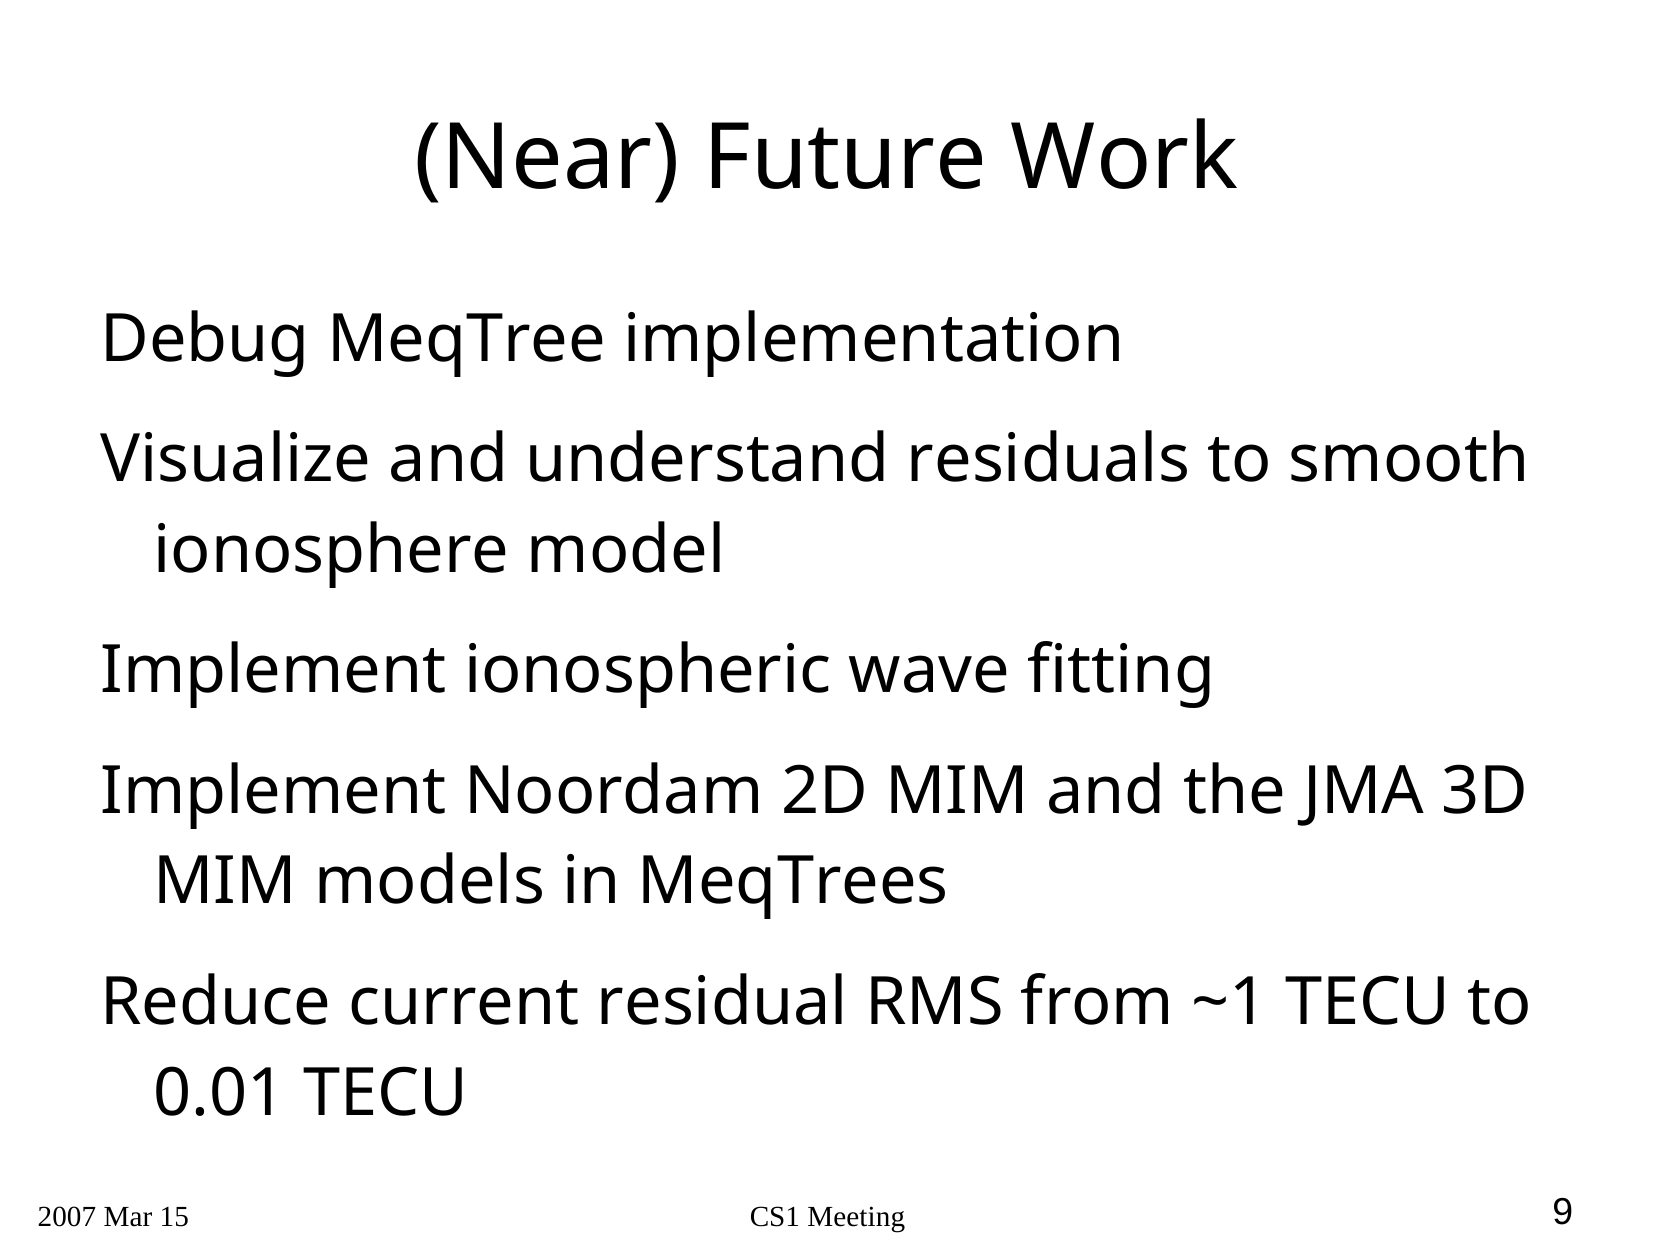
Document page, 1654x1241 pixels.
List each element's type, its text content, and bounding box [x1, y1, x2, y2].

list Debug MeqTree implementation Visualize and understand residuals to smooth ionosphere model Implement ionospheric wave fitting Implement Noordam 2D MIM and the JMA 3D MIM models in MeqTrees Reduce current residual RMS from ~1 TECU to 0.01 TECU [82, 290, 1571, 1109]
title (Near) Future Work [82, 49, 1571, 257]
